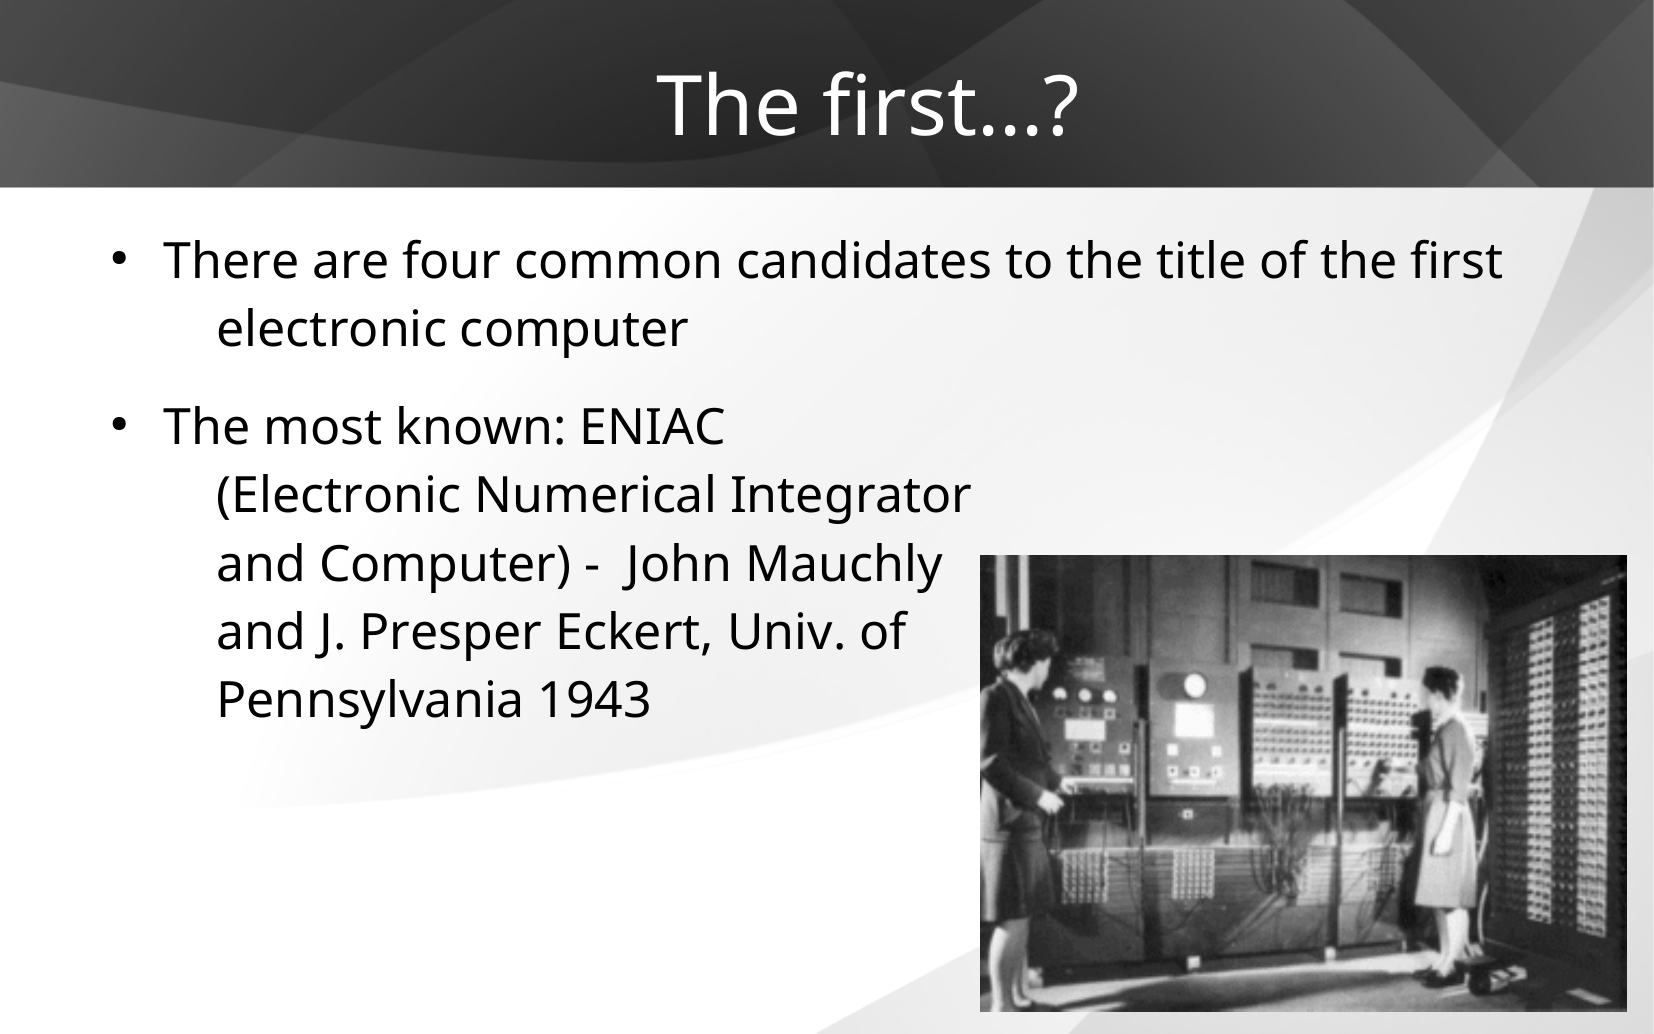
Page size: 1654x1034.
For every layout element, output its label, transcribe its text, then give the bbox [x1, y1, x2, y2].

title The first...? [124, 0, 1613, 208]
picture [0, 0, 1654, 1034]
list There are four common candidates to the title of the first electronic computer The most known: ENIAC (Electronic Numerical Integrator and Computer) - John Mauchly and J. Presper Eckert, Univ. of Pennsylvania 1943 [75, 225, 1613, 1013]
